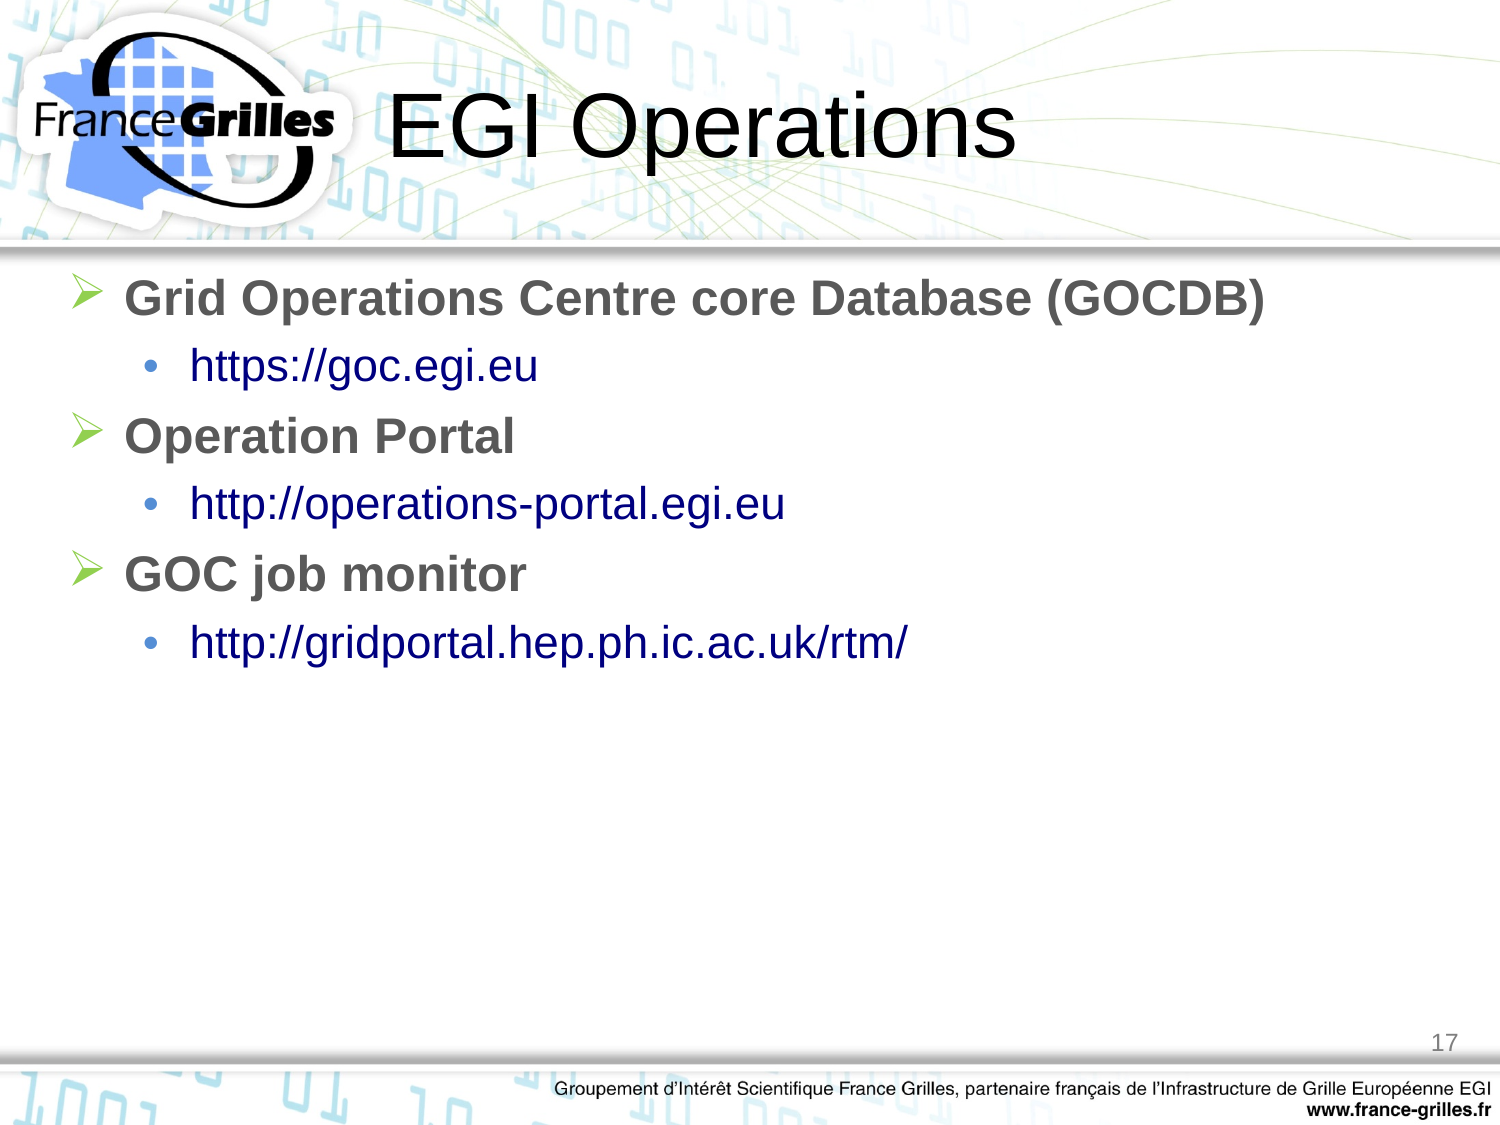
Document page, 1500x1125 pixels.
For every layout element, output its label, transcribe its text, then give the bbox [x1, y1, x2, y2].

list Grid Operations Centre core Database (GOCDB) https://goc.egi.eu Operation Portal http://operations-portal.egi.eu GOC job monitor http://gridportal.hep.ph.ic.ac.uk/rtm/ [53, 262, 1459, 1024]
title EGI Operations [372, 7, 1459, 244]
picture [0, 0, 1500, 1125]
